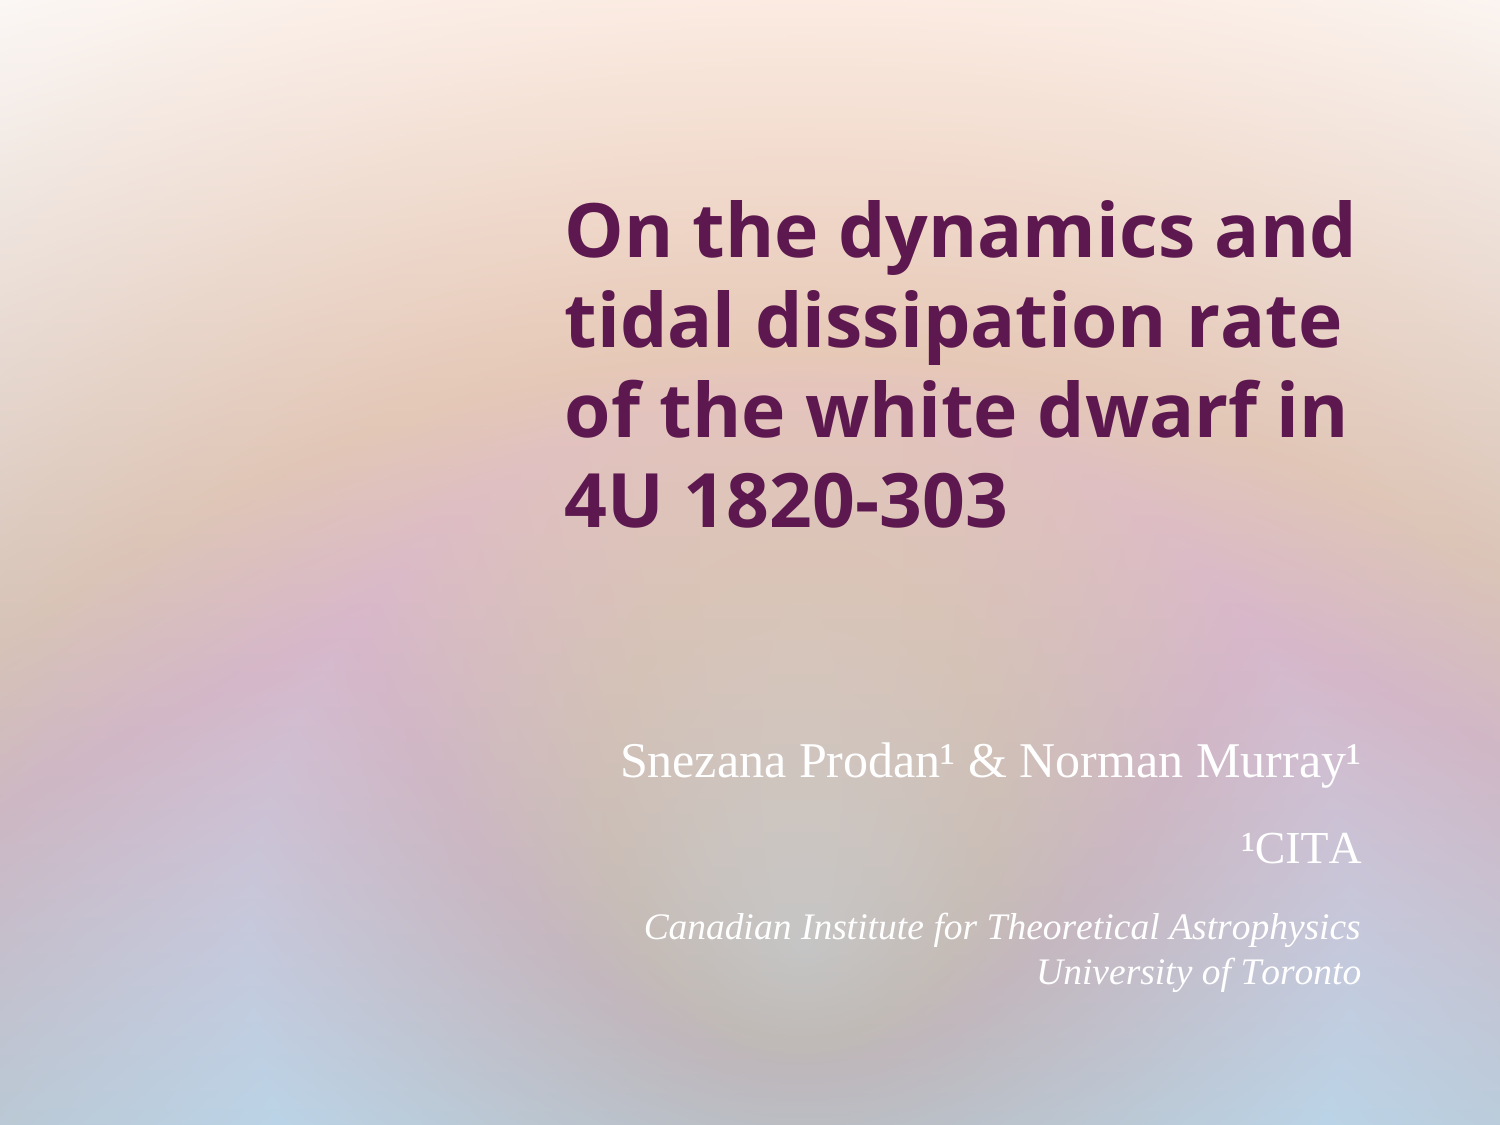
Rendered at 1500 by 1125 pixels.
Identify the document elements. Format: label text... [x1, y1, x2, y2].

picture [0, 0, 1500, 1125]
title On the dynamics and tidal dissipation rate of the white dwarf in 4U 1820-303 [549, 174, 1373, 638]
list Snezana Prodan¹ & Norman Murray¹ ¹CITA Canadian Institute for Theoretical Astrophysics University of Toronto [472, 720, 1377, 1034]
